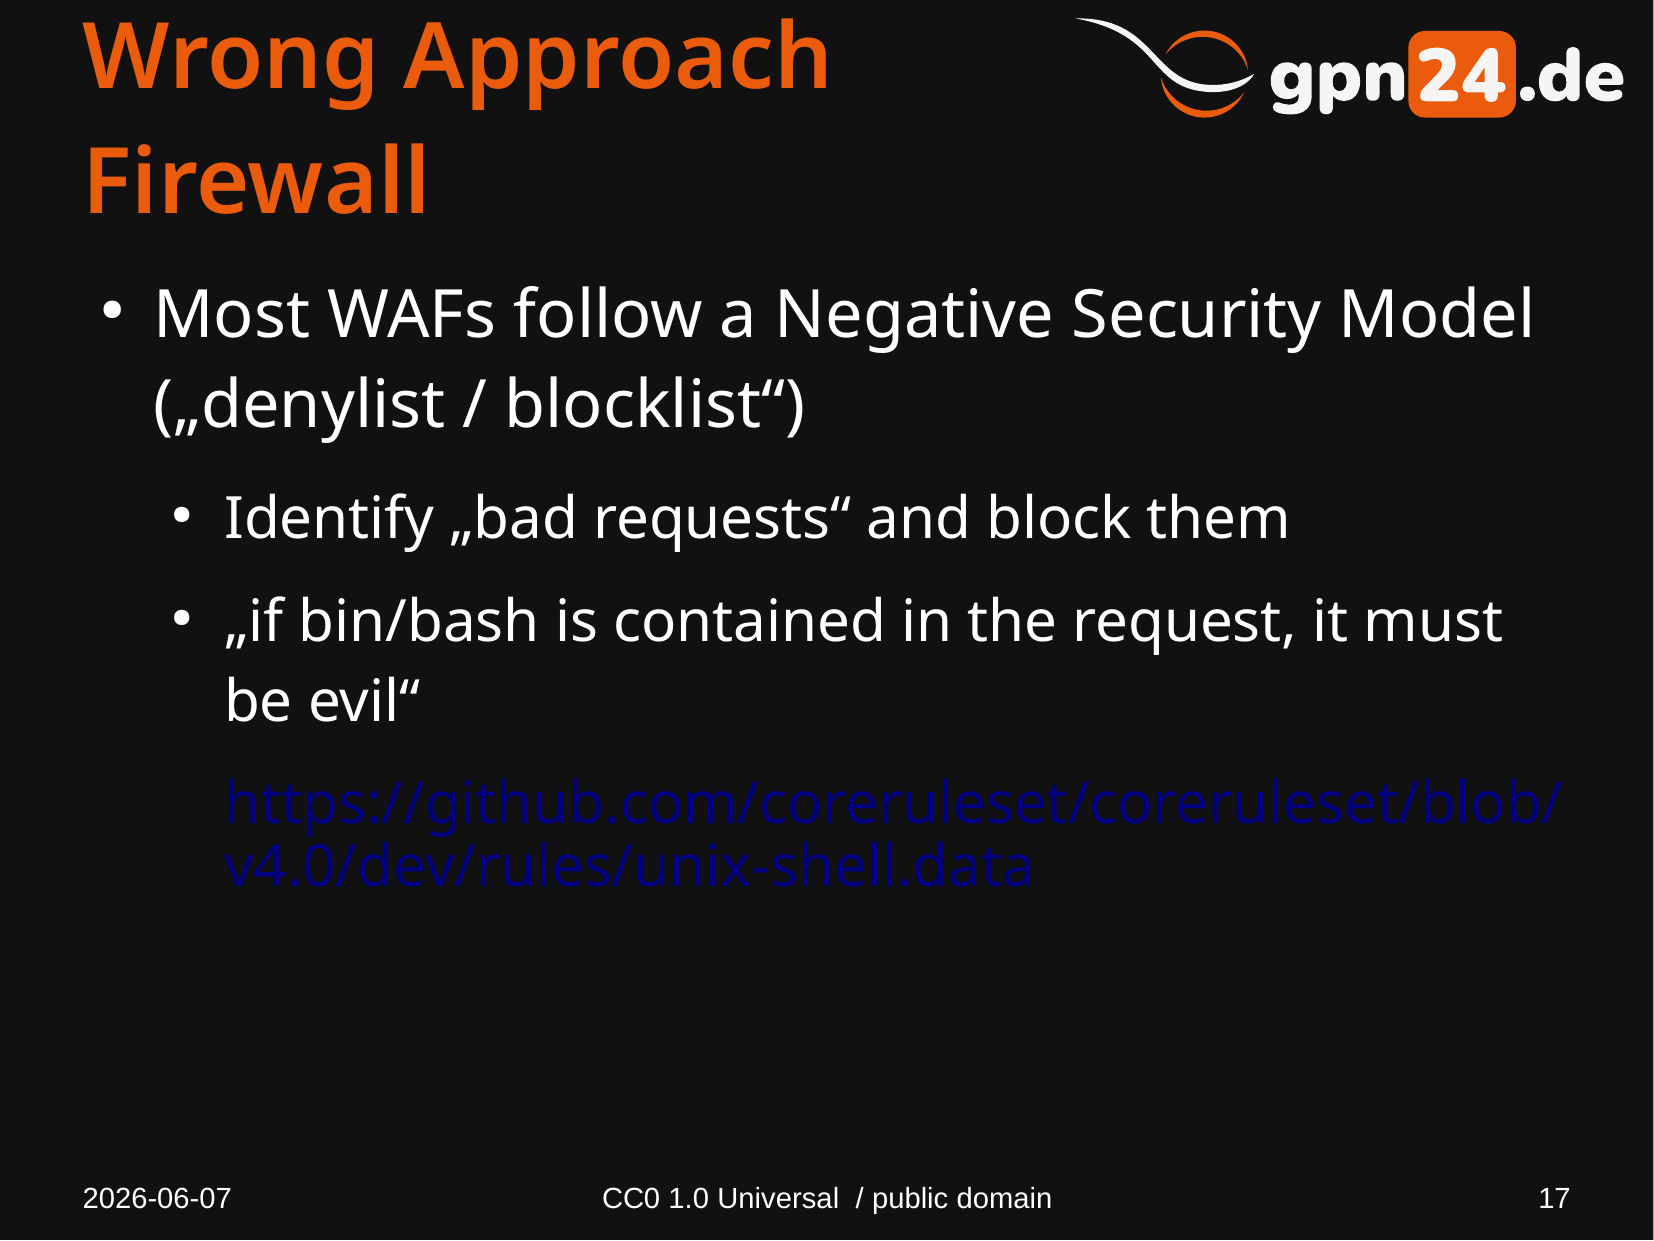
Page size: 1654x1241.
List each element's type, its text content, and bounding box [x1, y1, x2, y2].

title Wrong Approach Firewall [82, 0, 1093, 265]
list Most WAFs follow a Negative Security Model („denylist / blocklist“) Identify „bad requests“ and block them „if bin/bash is contained in the request, it must be evil“ https://github.com/coreruleset/coreruleset/blob/v4.0/dev/rules/unix-shell.data [82, 265, 1571, 956]
